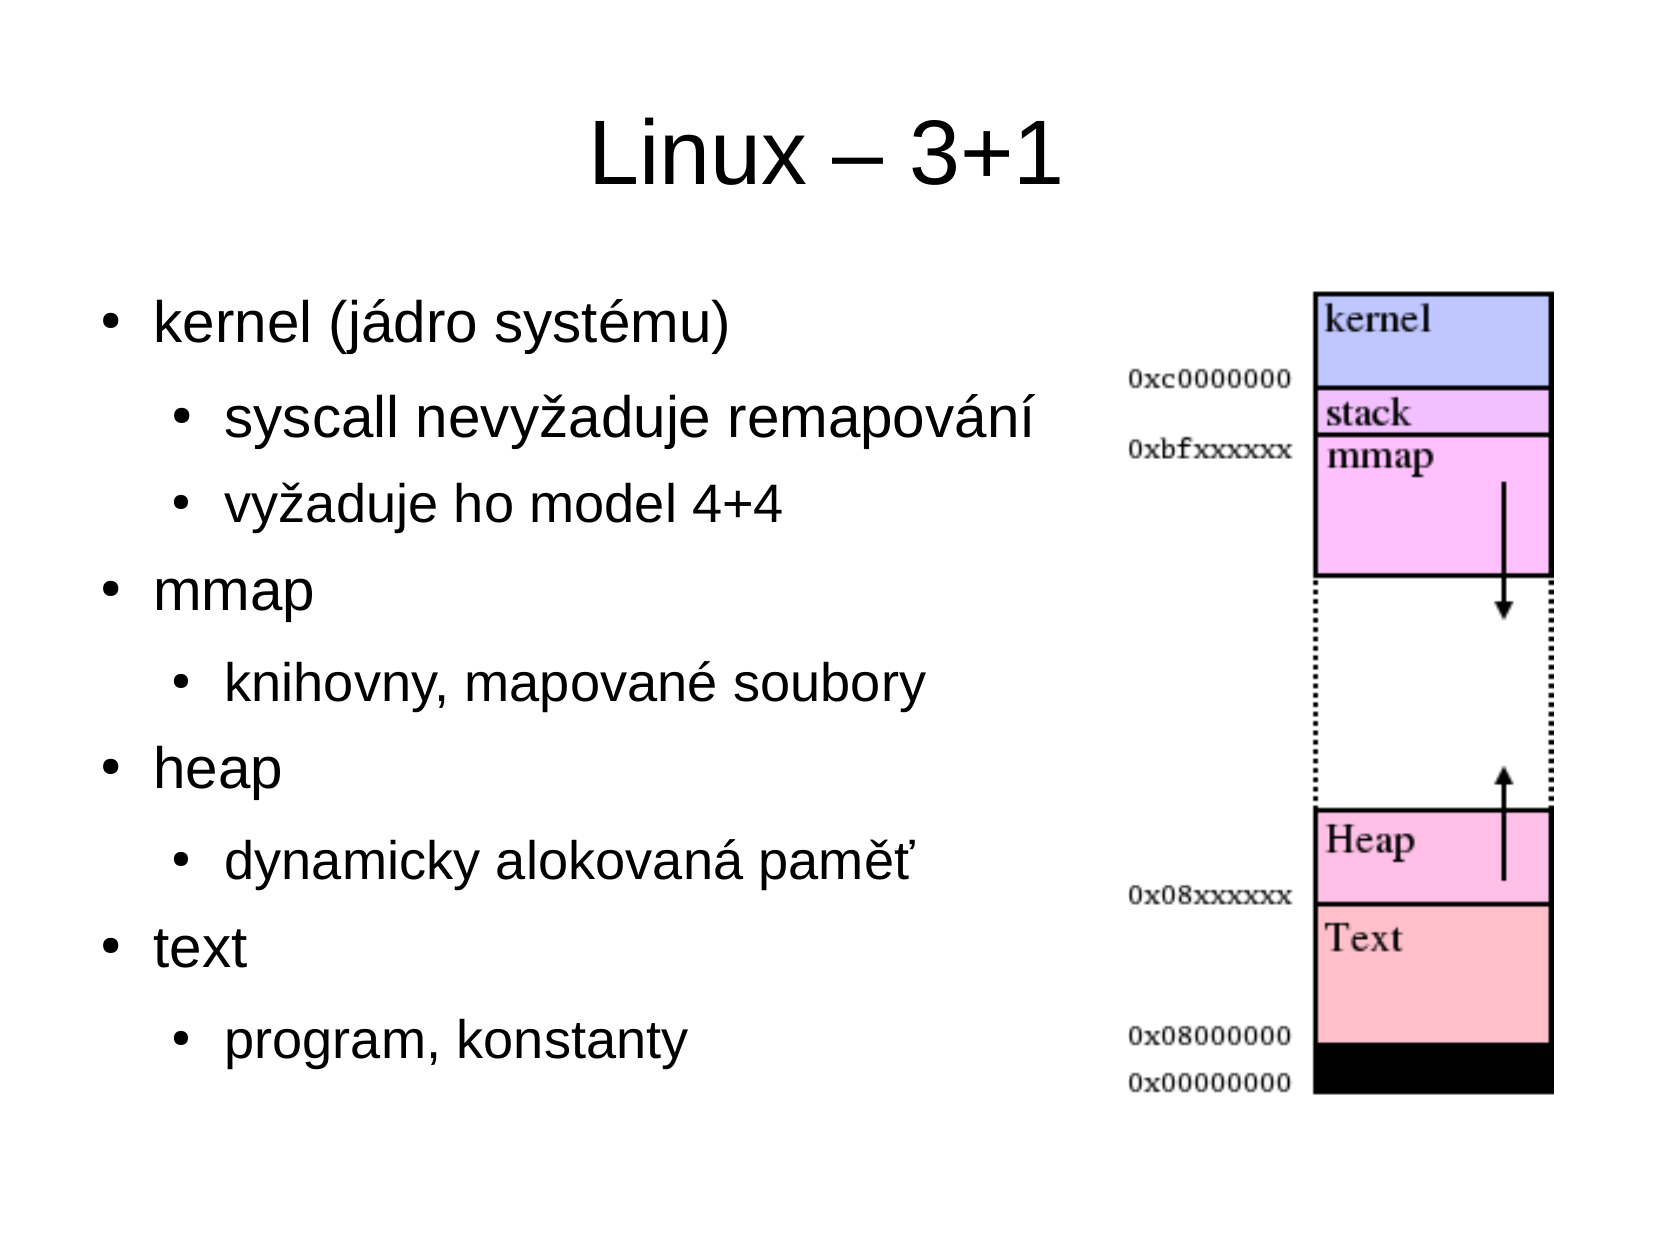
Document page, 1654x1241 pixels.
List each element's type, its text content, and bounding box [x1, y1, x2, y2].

picture [1128, 290, 1554, 1109]
list kernel (jádro systému) syscall nevyžaduje remapování vyžaduje ho model 4+4 mmap knihovny, mapované soubory heap dynamicky alokovaná paměť text program, konstanty [82, 290, 1076, 1109]
title Linux – 3+1 [82, 49, 1571, 257]
